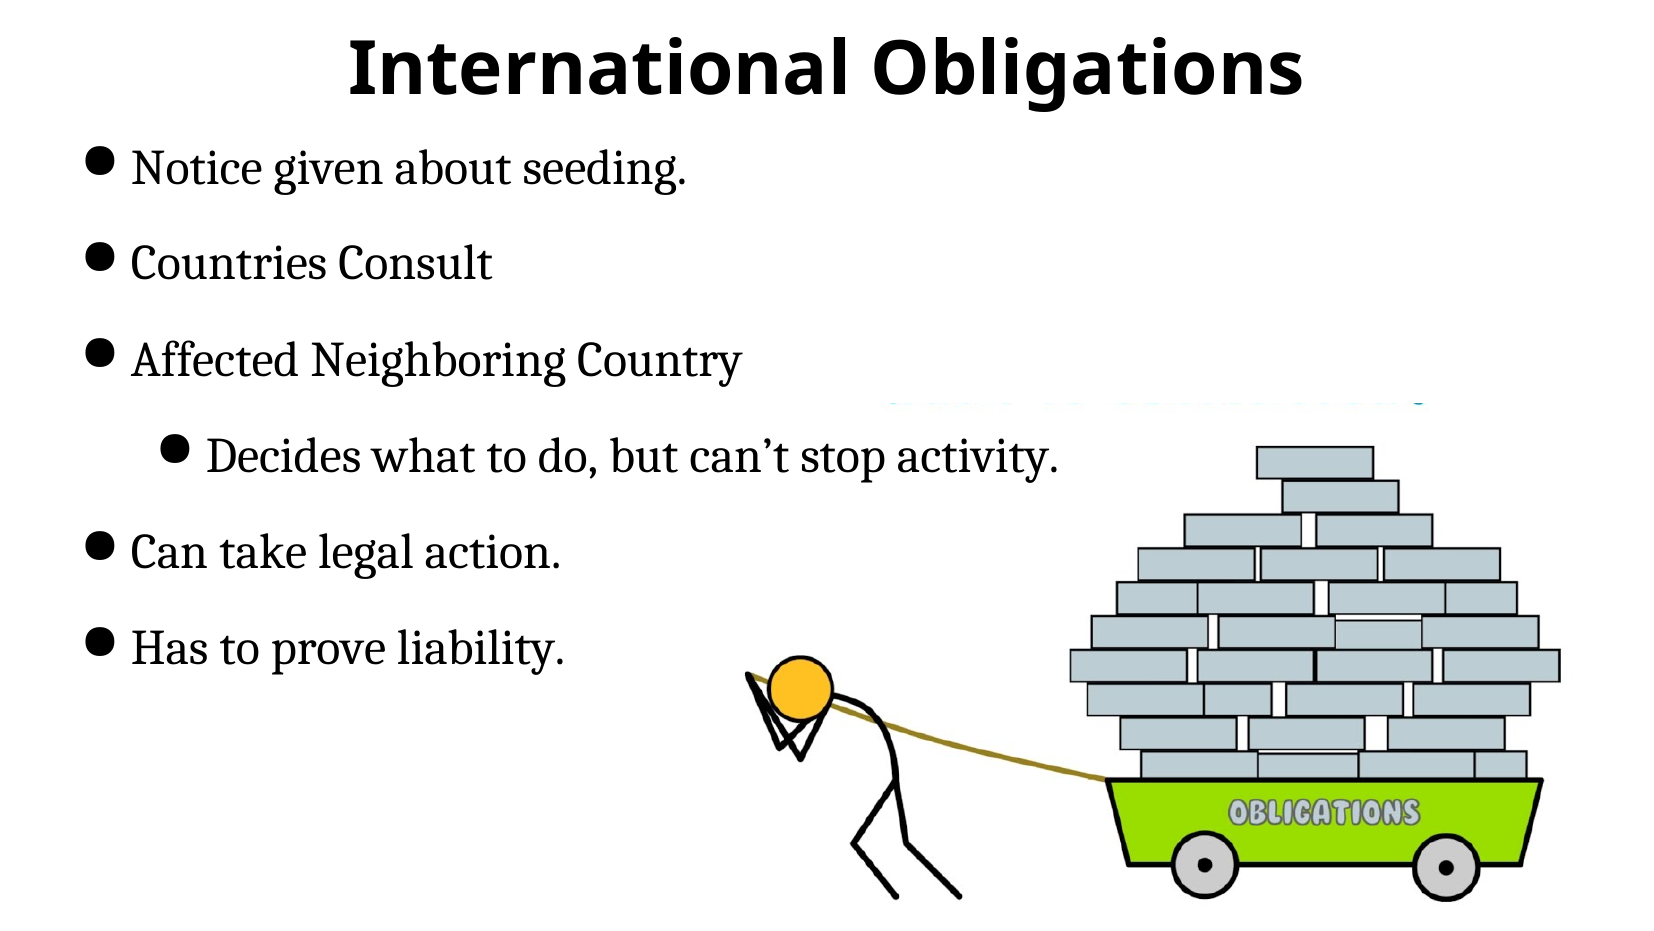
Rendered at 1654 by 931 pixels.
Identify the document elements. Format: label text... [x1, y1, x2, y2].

text_box Notice given about seeding. Countries Consult Affected Neighboring Country Decides what to do, but can’t stop activity. Can take legal action. Has to prove liability. [29, 66, 1279, 826]
picture [675, 403, 1613, 927]
title International Obligations [0, 17, 1654, 124]
